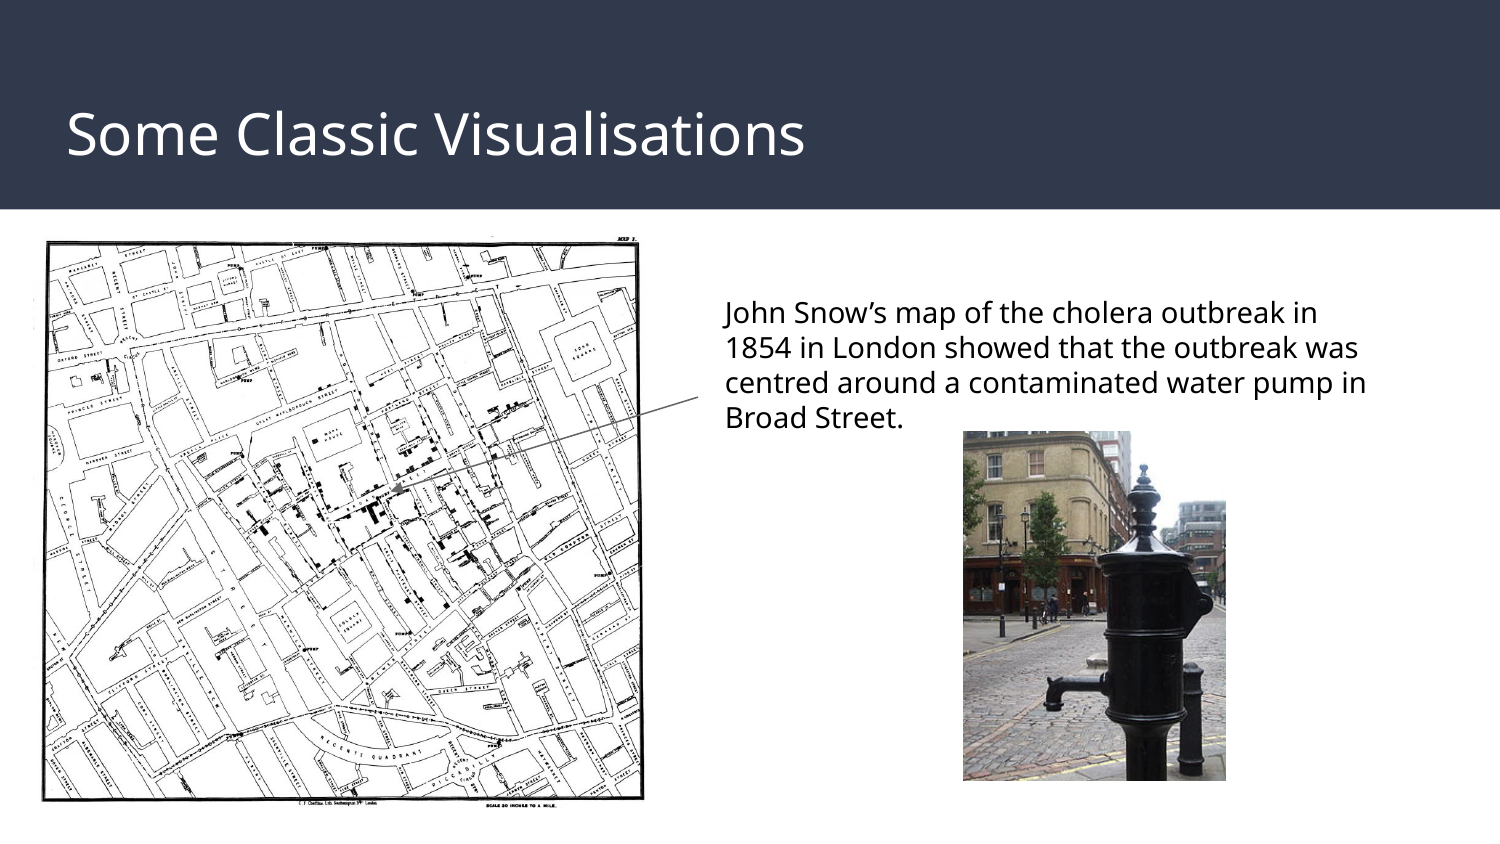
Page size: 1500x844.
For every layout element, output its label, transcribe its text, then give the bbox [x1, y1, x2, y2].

title Some Classic Visualisations [51, 82, 1449, 185]
picture [33, 236, 649, 811]
text_box John Snow’s map of the cholera outbreak in 1854 in London showed that the outbreak was centred around a contaminated water pump in Broad Street. [709, 279, 1400, 758]
picture [963, 431, 1226, 781]
